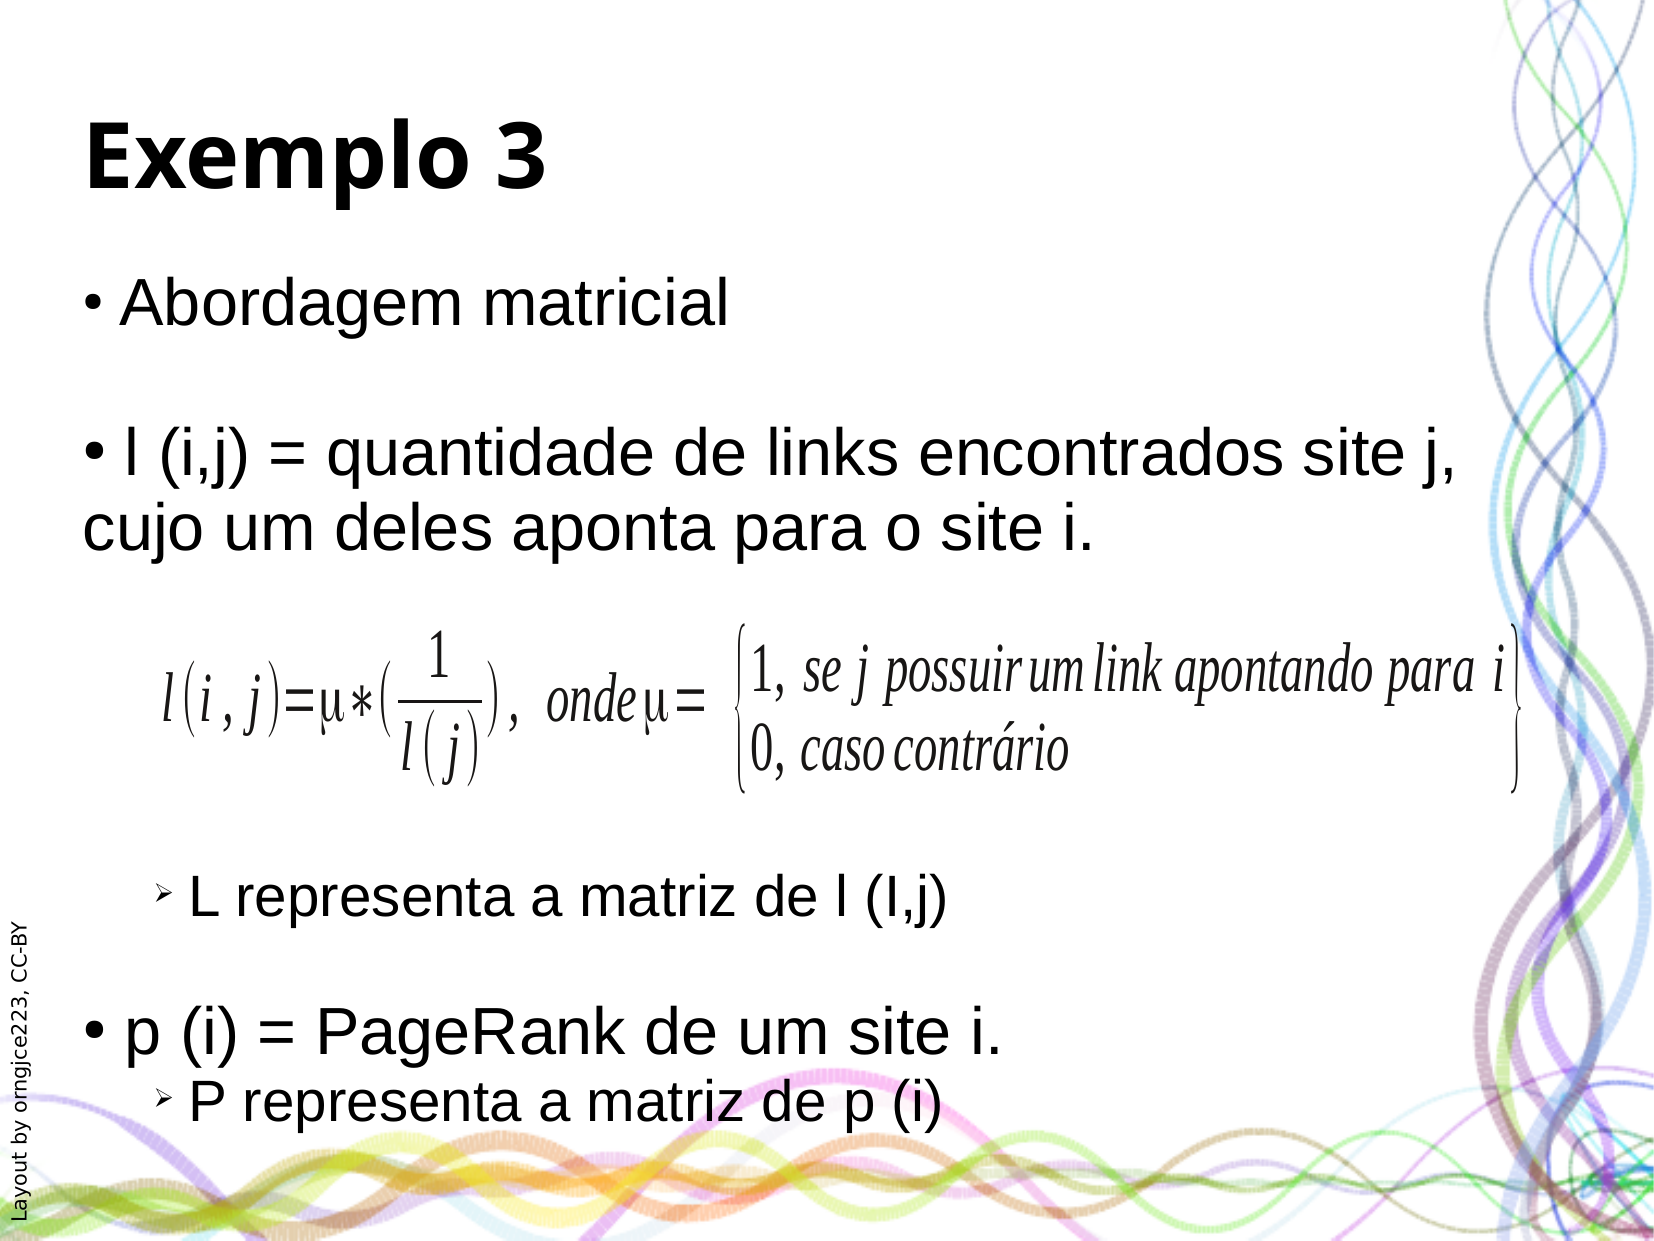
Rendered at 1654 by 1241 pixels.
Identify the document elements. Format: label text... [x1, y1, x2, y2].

subtitle Abordagem matricial l (i,j) = quantidade de links encontrados site j, cujo um deles aponta para o site i. L representa a matriz de l (I,j) p (i) = PageRank de um site i. P representa a matriz de p (i) [82, 265, 1571, 1134]
chart [149, 616, 1538, 796]
picture [0, 0, 1654, 1241]
title Exemplo 3 [82, 49, 1571, 257]
